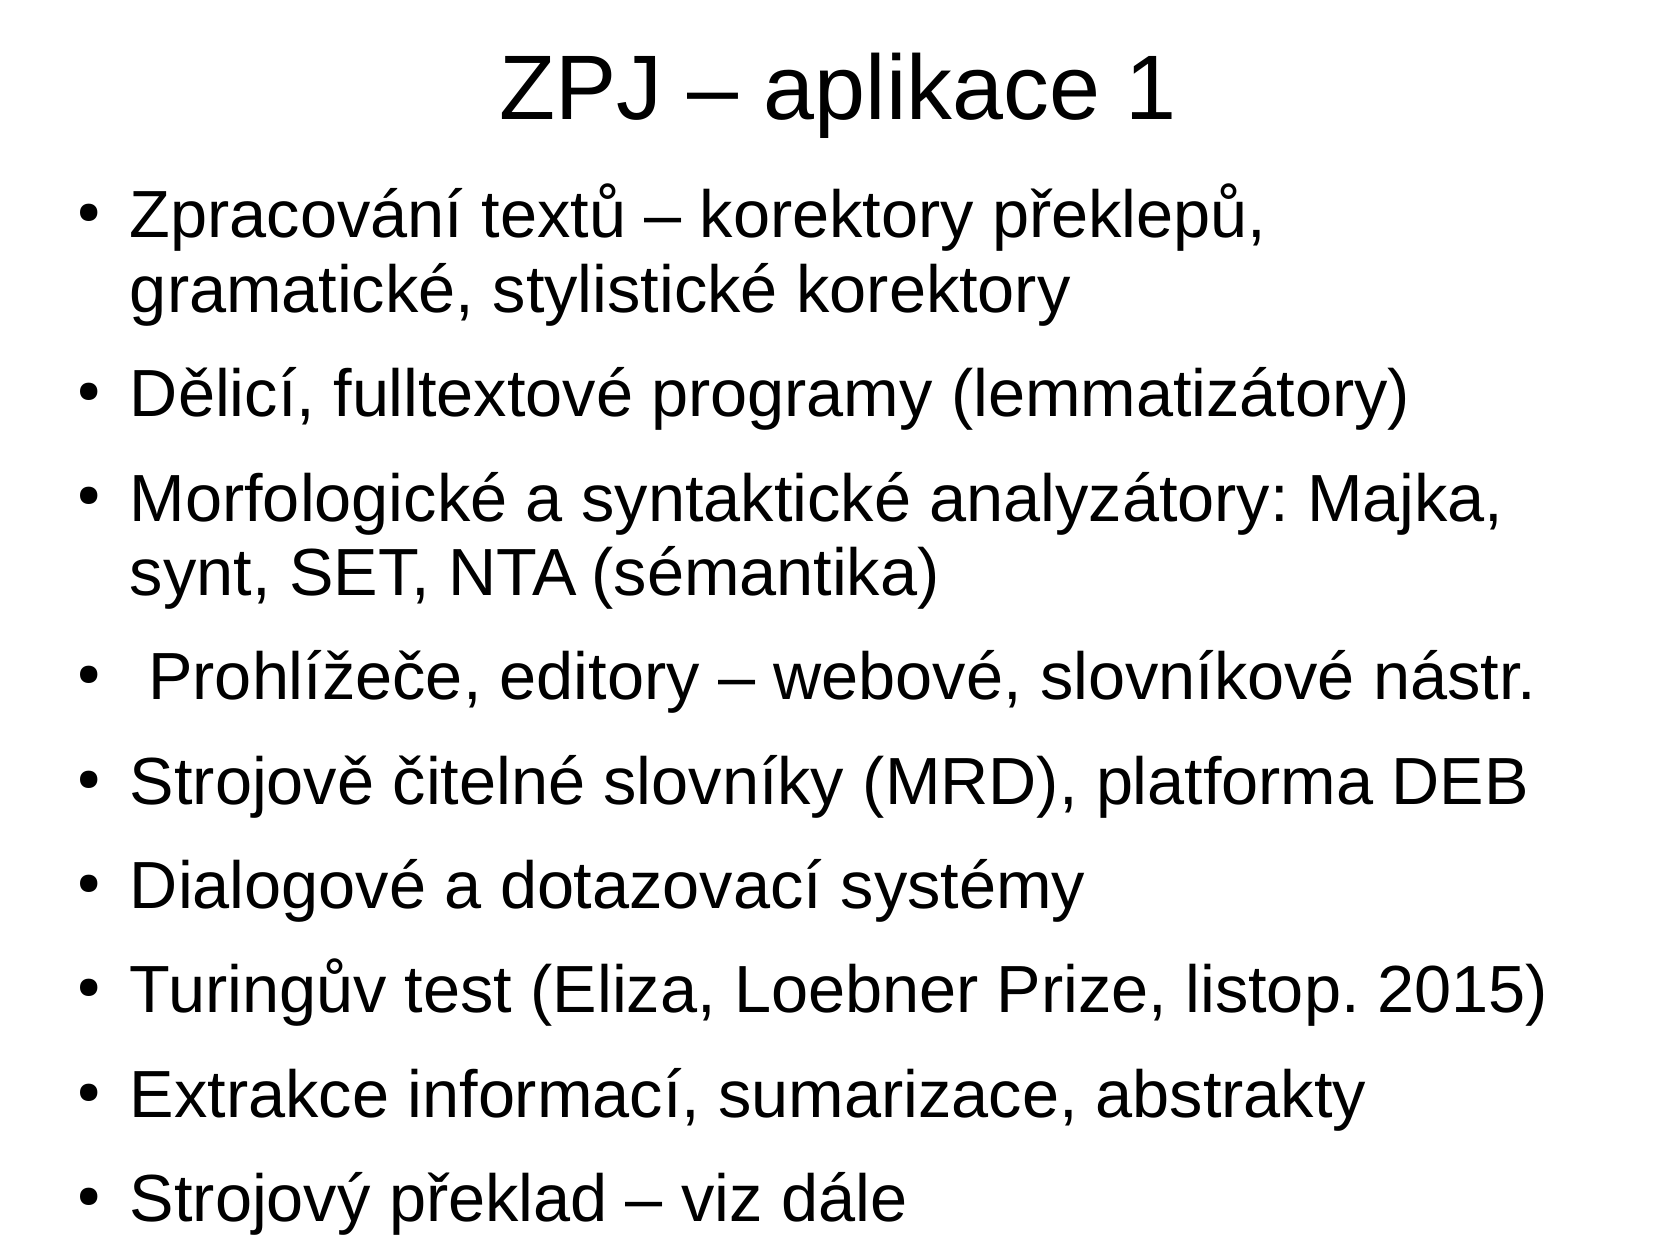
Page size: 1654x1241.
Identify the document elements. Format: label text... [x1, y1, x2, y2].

title ZPJ – aplikace 1 [112, 27, 1565, 148]
list Zpracování textů – korektory překlepů, gramatické, stylistické korektory Dělicí, fulltextové programy (lemmatizátory) Morfologické a syntaktické analyzátory: Majka, synt, SET, NTA (sémantika) Prohlížeče, editory – webové, slovníkové nástr. Strojově čitelné slovníky (MRD), platforma DEB Dialogové a dotazovací systémy Turingův test (Eliza, Loebner Prize, listop. 2015) Extrakce informací, sumarizace, abstrakty Strojový překlad – viz dále [59, 177, 1595, 1241]
